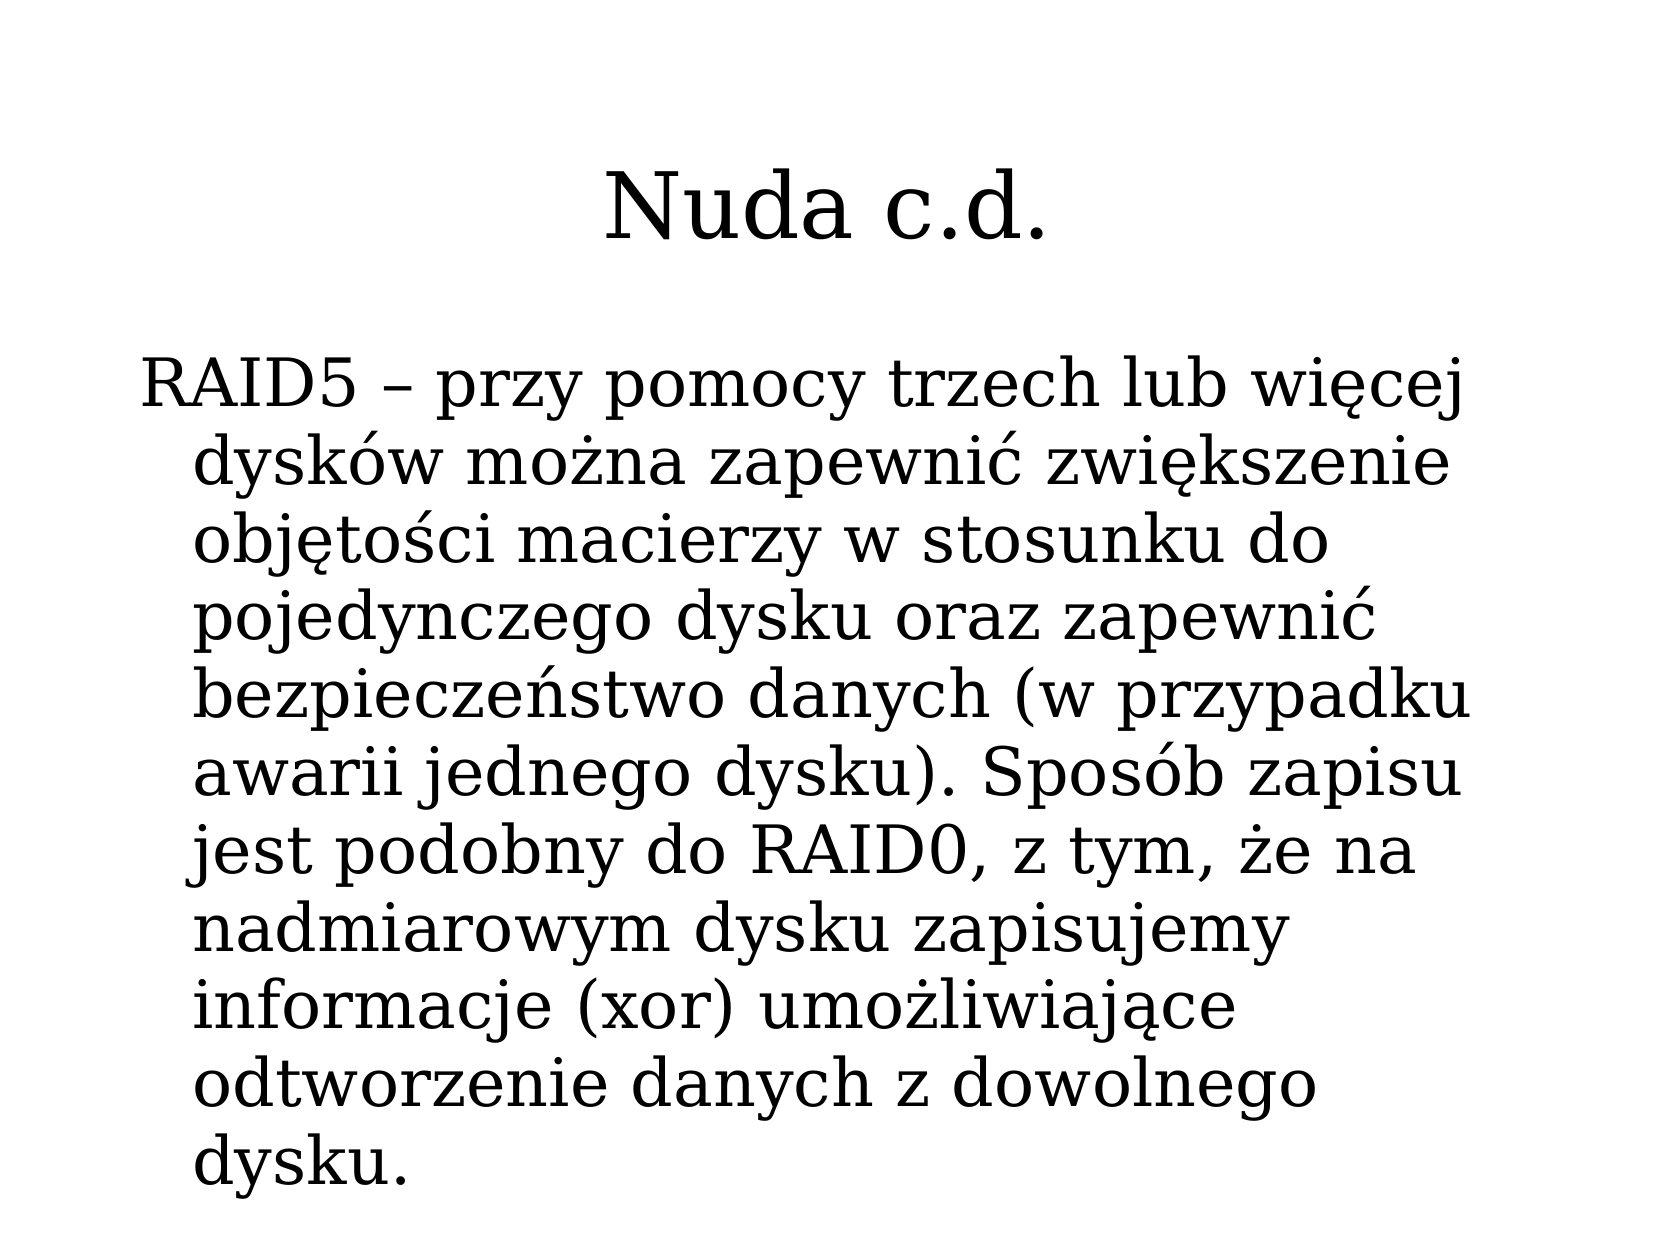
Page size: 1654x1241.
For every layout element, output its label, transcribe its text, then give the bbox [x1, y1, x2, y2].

list RAID5 – przy pomocy trzech lub więcej dysków można zapewnić zwiększenie objętości macierzy w stosunku do pojedynczego dysku oraz zapewnić bezpieczeństwo danych (w przypadku awarii jednego dysku). Sposób zapisu jest podobny do RAID0, z tym, że na nadmiarowym dysku zapisujemy informacje (xor) umożliwiające odtworzenie danych z dowolnego dysku. [121, 344, 1534, 1201]
title Nuda c.d. [121, 102, 1534, 311]
